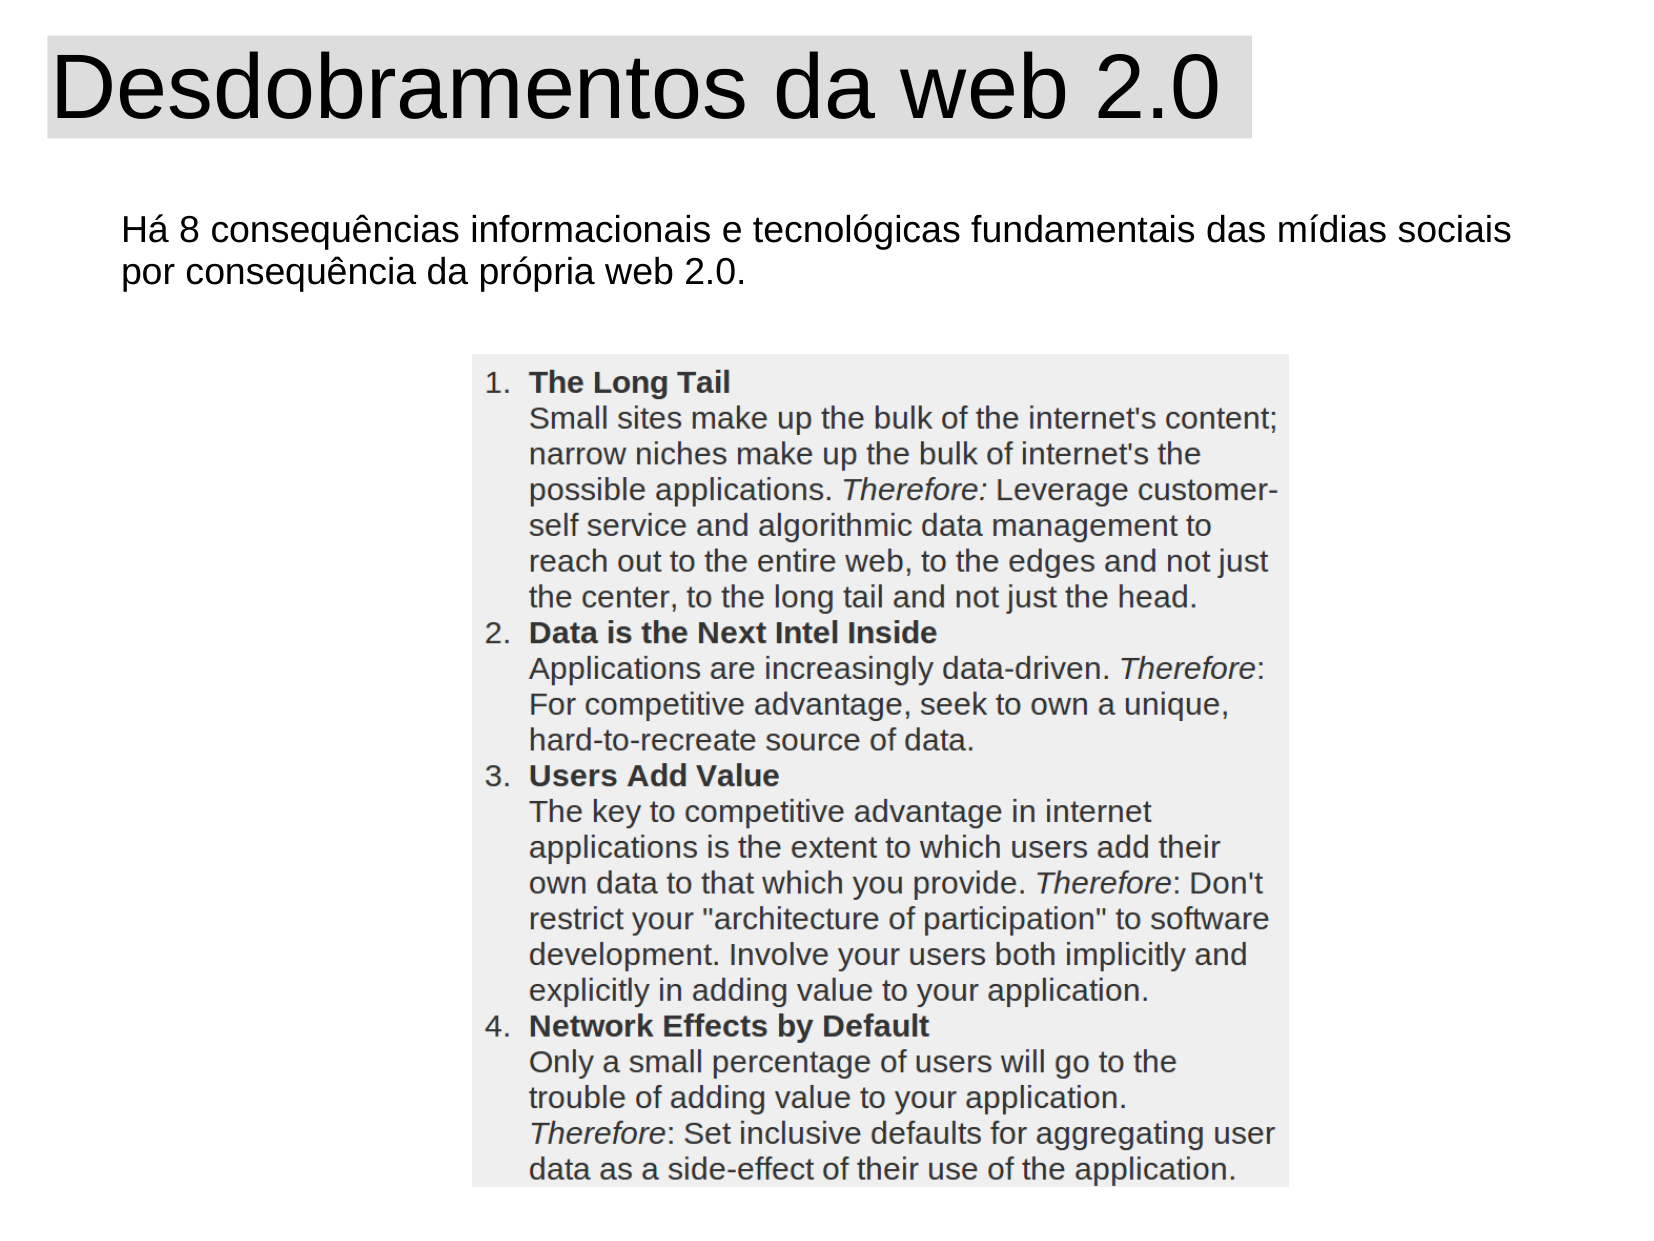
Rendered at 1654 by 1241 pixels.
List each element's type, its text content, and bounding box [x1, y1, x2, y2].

text_box Há 8 consequências informacionais e tecnológicas fundamentais das mídias sociais por consequência da própria web 2.0. [106, 200, 1527, 300]
title Desdobramentos da web 2.0 [47, 35, 1252, 139]
picture [472, 354, 1289, 1187]
